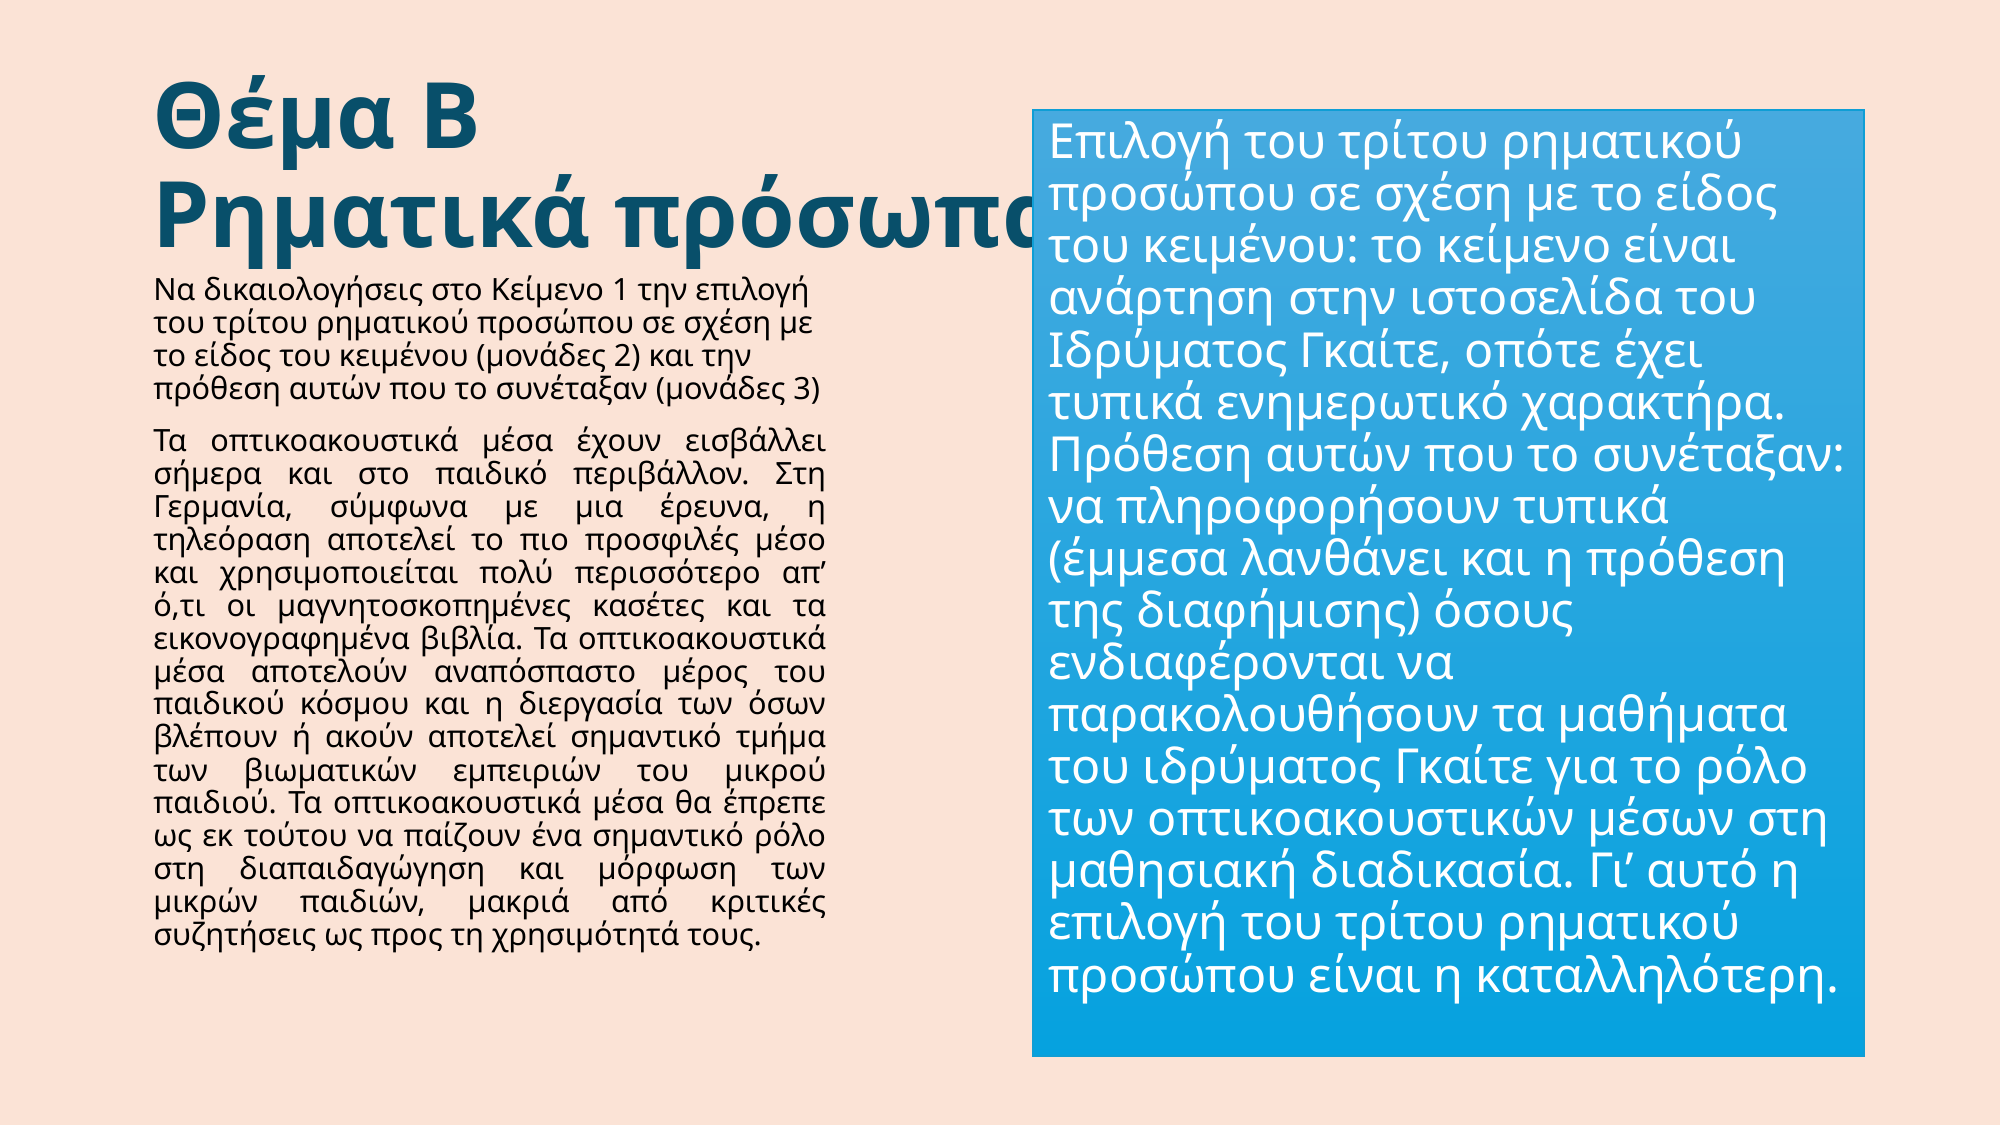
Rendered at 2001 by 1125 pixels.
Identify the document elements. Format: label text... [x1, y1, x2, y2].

title Θέμα Β Ρηματικά πρόσωπα [137, 59, 1863, 278]
list Να δικαιολογήσεις στο Κείμενο 1 την επιλογή του τρίτου ρηματικού προσώπου σε σχέση με το είδος του κειμένου (μονάδες 2) και την πρόθεση αυτών που το συνέταξαν (μονάδες 3) Τα οπτικοακουστικά μέσα έχουν εισβάλλει σήμερα και στο παιδικό περιβάλλον. Στη Γερμανία, σύμφωνα με μια έρευνα, η τηλεόραση αποτελεί το πιο προσφιλές μέσο και χρησιμοποιείται πολύ περισσότερο απ’ ό,τι οι μαγνητοσκοπημένες κασέτες και τα εικονογραφημένα βιβλία. Τα οπτικοακουστικά μέσα αποτελούν αναπόσπαστο μέρος του παιδικού κόσμου και η διεργασία των όσων βλέπουν ή ακούν αποτελεί σημαντικό τμήμα των βιωματικών εμπειριών του μικρού παιδιού. Τα οπτικοακουστικά μέσα θα έπρεπε ως εκ τούτου να παίζουν ένα σημαντικό ρόλο στη διαπαιδαγώγηση και μόρφωση των μικρών παιδιών, μακριά από κριτικές συζητήσεις ως προς τη χρησιμότητά τους. [138, 266, 843, 1022]
text_box Επιλογή του τρίτου ρηματικού προσώπου σε σχέση με το είδος του κειμένου: το κείμενο είναι ανάρτηση στην ιστοσελίδα του Ιδρύματος Γκαίτε, οπότε έχει τυπικά ενημερωτικό χαρακτήρα. Πρόθεση αυτών που το συνέταξαν: να πληροφορήσουν τυπικά (έμμεσα λανθάνει και η πρόθεση της διαφήμισης) όσους ενδιαφέρονται να παρακολουθήσουν τα μαθήματα του ιδρύματος Γκαίτε για το ρόλο των οπτικοακουστικών μέσων στη μαθησιακή διαδικασία. Γι’ αυτό η επιλογή του τρίτου ρηματικού προσώπου είναι η καταλληλότερη. [1033, 110, 1864, 1056]
